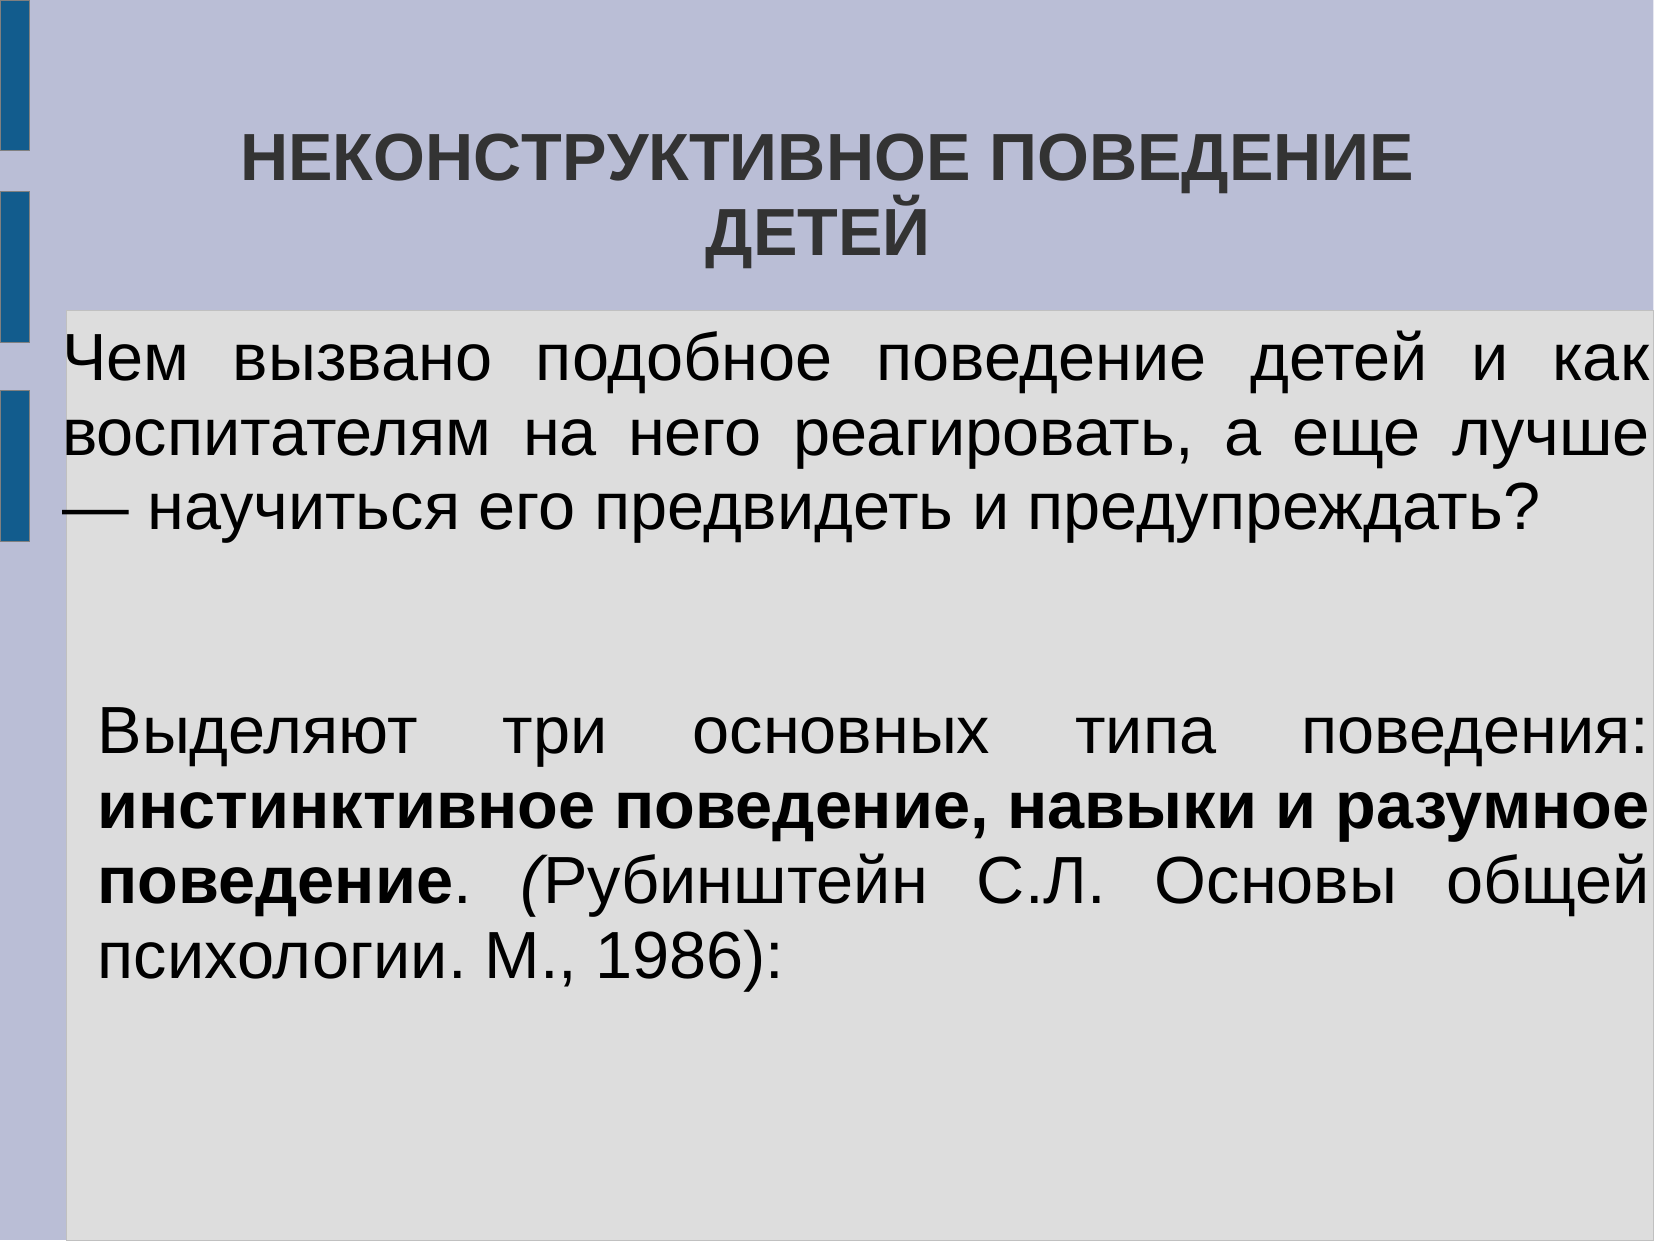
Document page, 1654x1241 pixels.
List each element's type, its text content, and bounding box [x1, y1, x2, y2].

text_box [0, 312, 47, 1241]
title НЕКОНСТРУКТИВНОЕ ПОВЕДЕНИЕ ДЕТЕЙ [121, 91, 1534, 299]
text_box Чем вызвано подобное поведение детей и как воспитателям на него реагировать, а еще лучше — научиться его предвидеть и предупреждать? Выделяют три основных типа поведения: инстинктивное поведение, навыки и разумное поведение. (Рубинштейн С.Л. Основы общей психологии. М., 1986): [47, 312, 1654, 1241]
